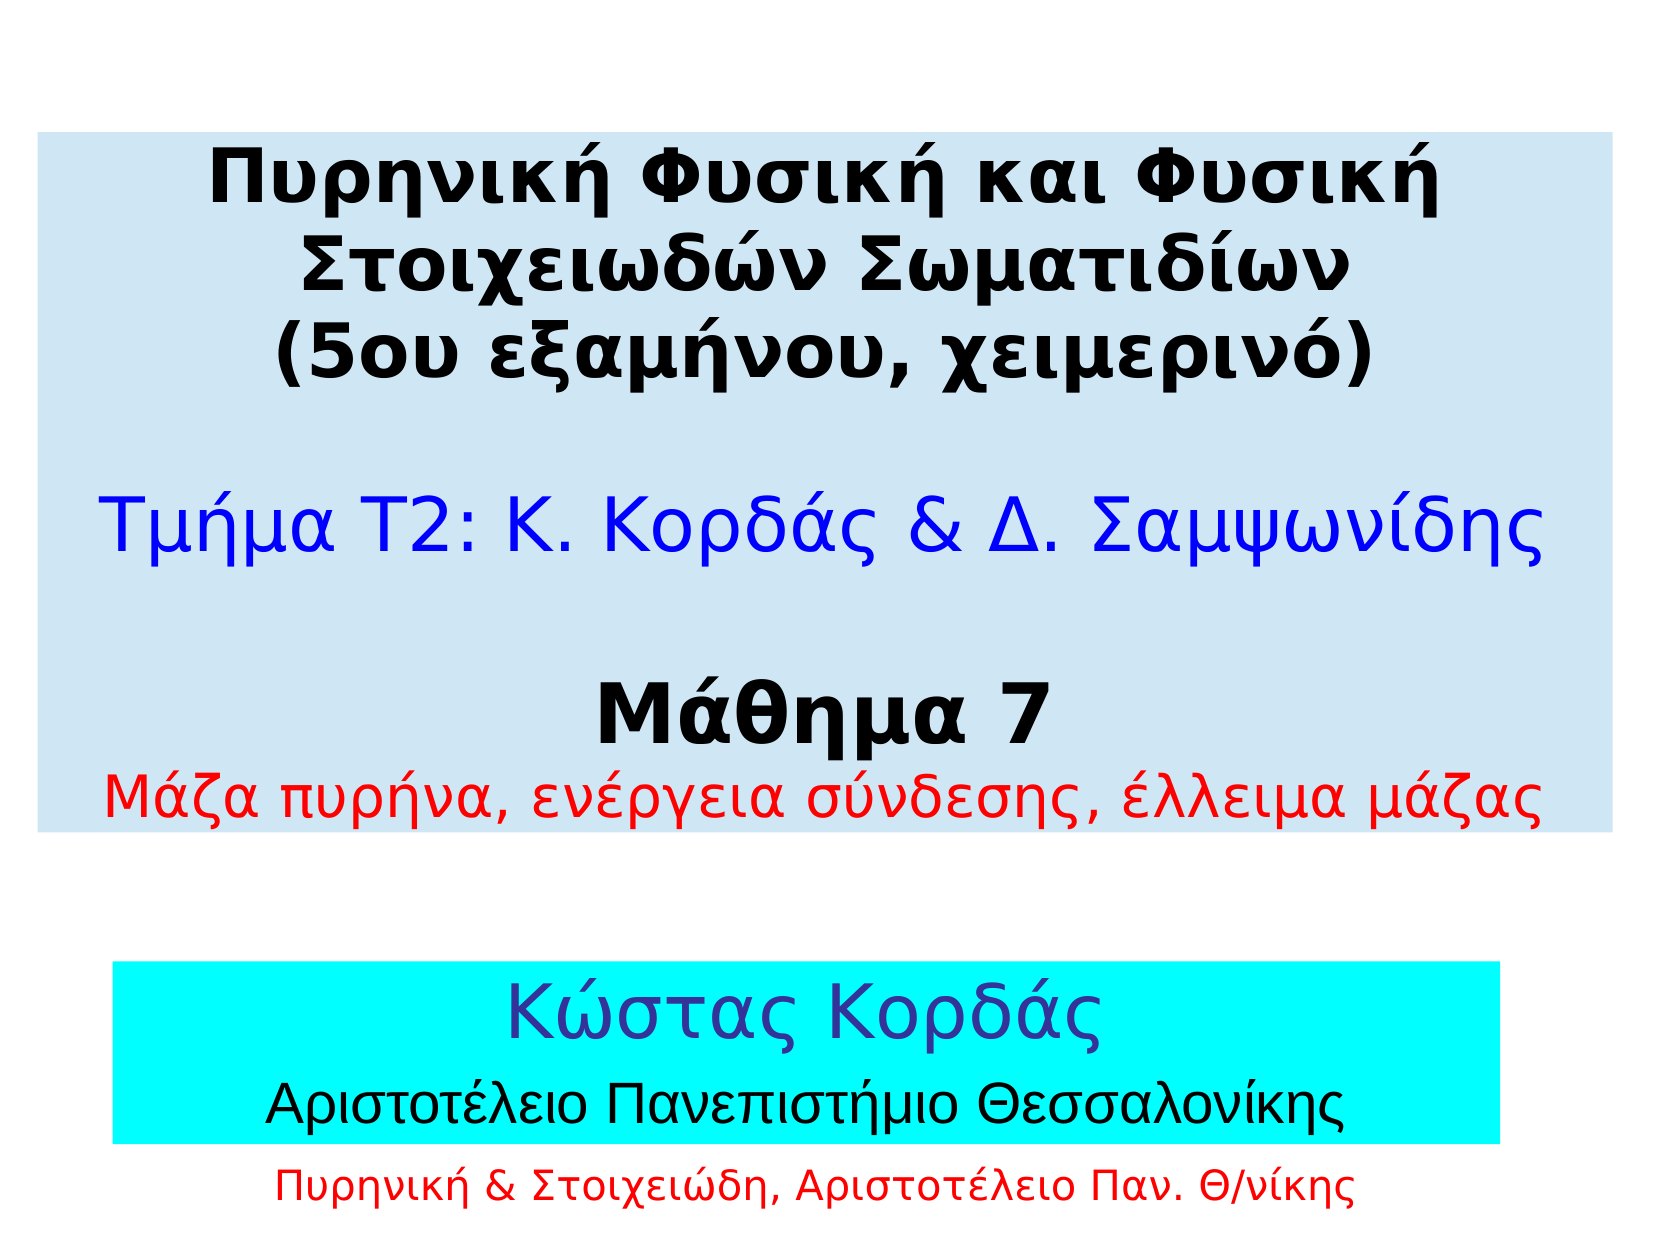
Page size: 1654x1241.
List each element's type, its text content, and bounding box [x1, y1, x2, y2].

text_box Πυρηνική & Στοιχειώδη, Αριστοτέλειο Παν. Θ/νίκης [33, 1154, 1609, 1219]
title Πυρηνική Φυσική και Φυσική Στοιχειωδών Σωματιδίων (5ου εξαμήνου, χειμερινό) Τμήμα T2: Κ. Κορδάς & Δ. Σαμψωνίδης Μάθημα 7 Μάζα πυρήνα, ενέργεια σύνδεσης, έλλειμα μάζας [37, 132, 1613, 833]
text_box Κώστας Κορδάς Αριστοτέλειο Πανεπιστήμιο Θεσσαλονίκης [112, 961, 1501, 1145]
